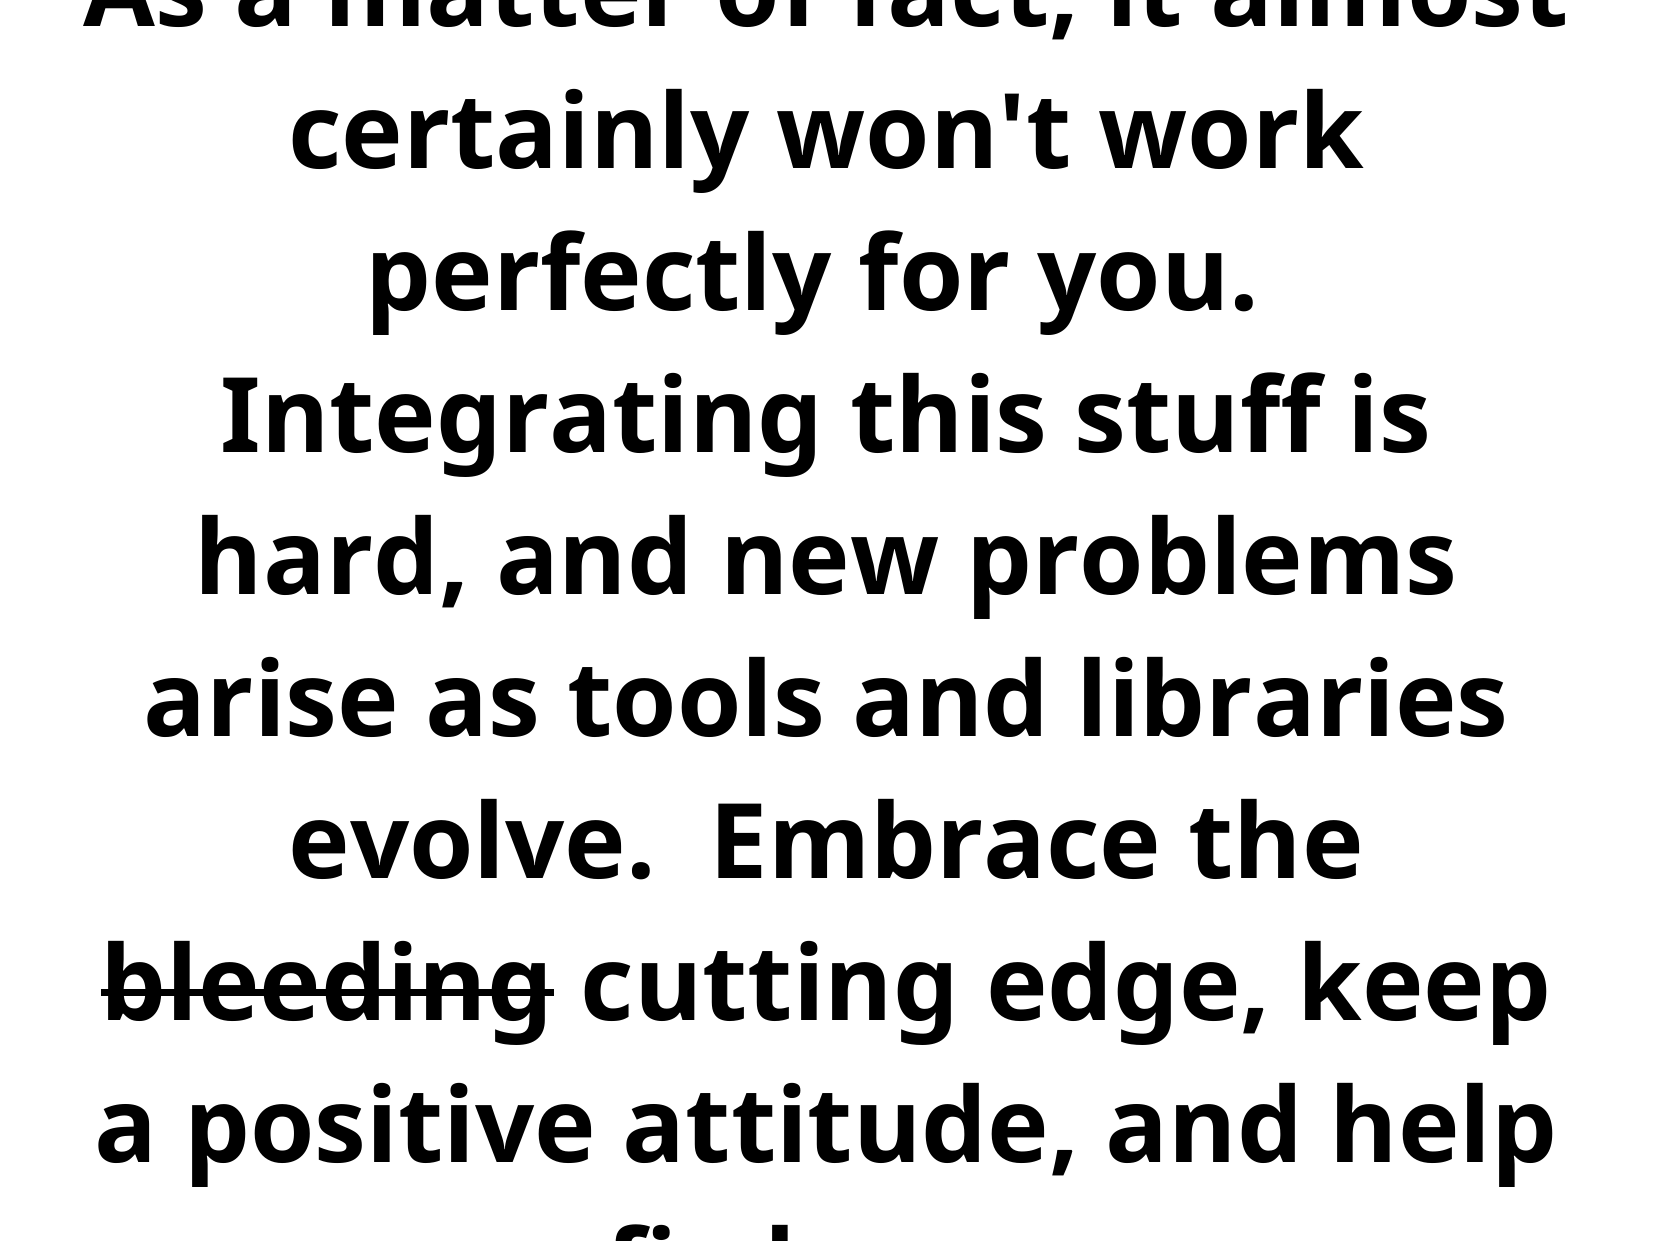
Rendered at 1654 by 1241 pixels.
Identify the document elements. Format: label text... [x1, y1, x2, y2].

title As a matter of fact, it almost certainly won't work perfectly for you. Integrating this stuff is hard, and new problems arise as tools and libraries evolve. Embrace the bleeding cutting edge, keep a positive attitude, and help fix bugs. [82, 49, 1571, 1201]
